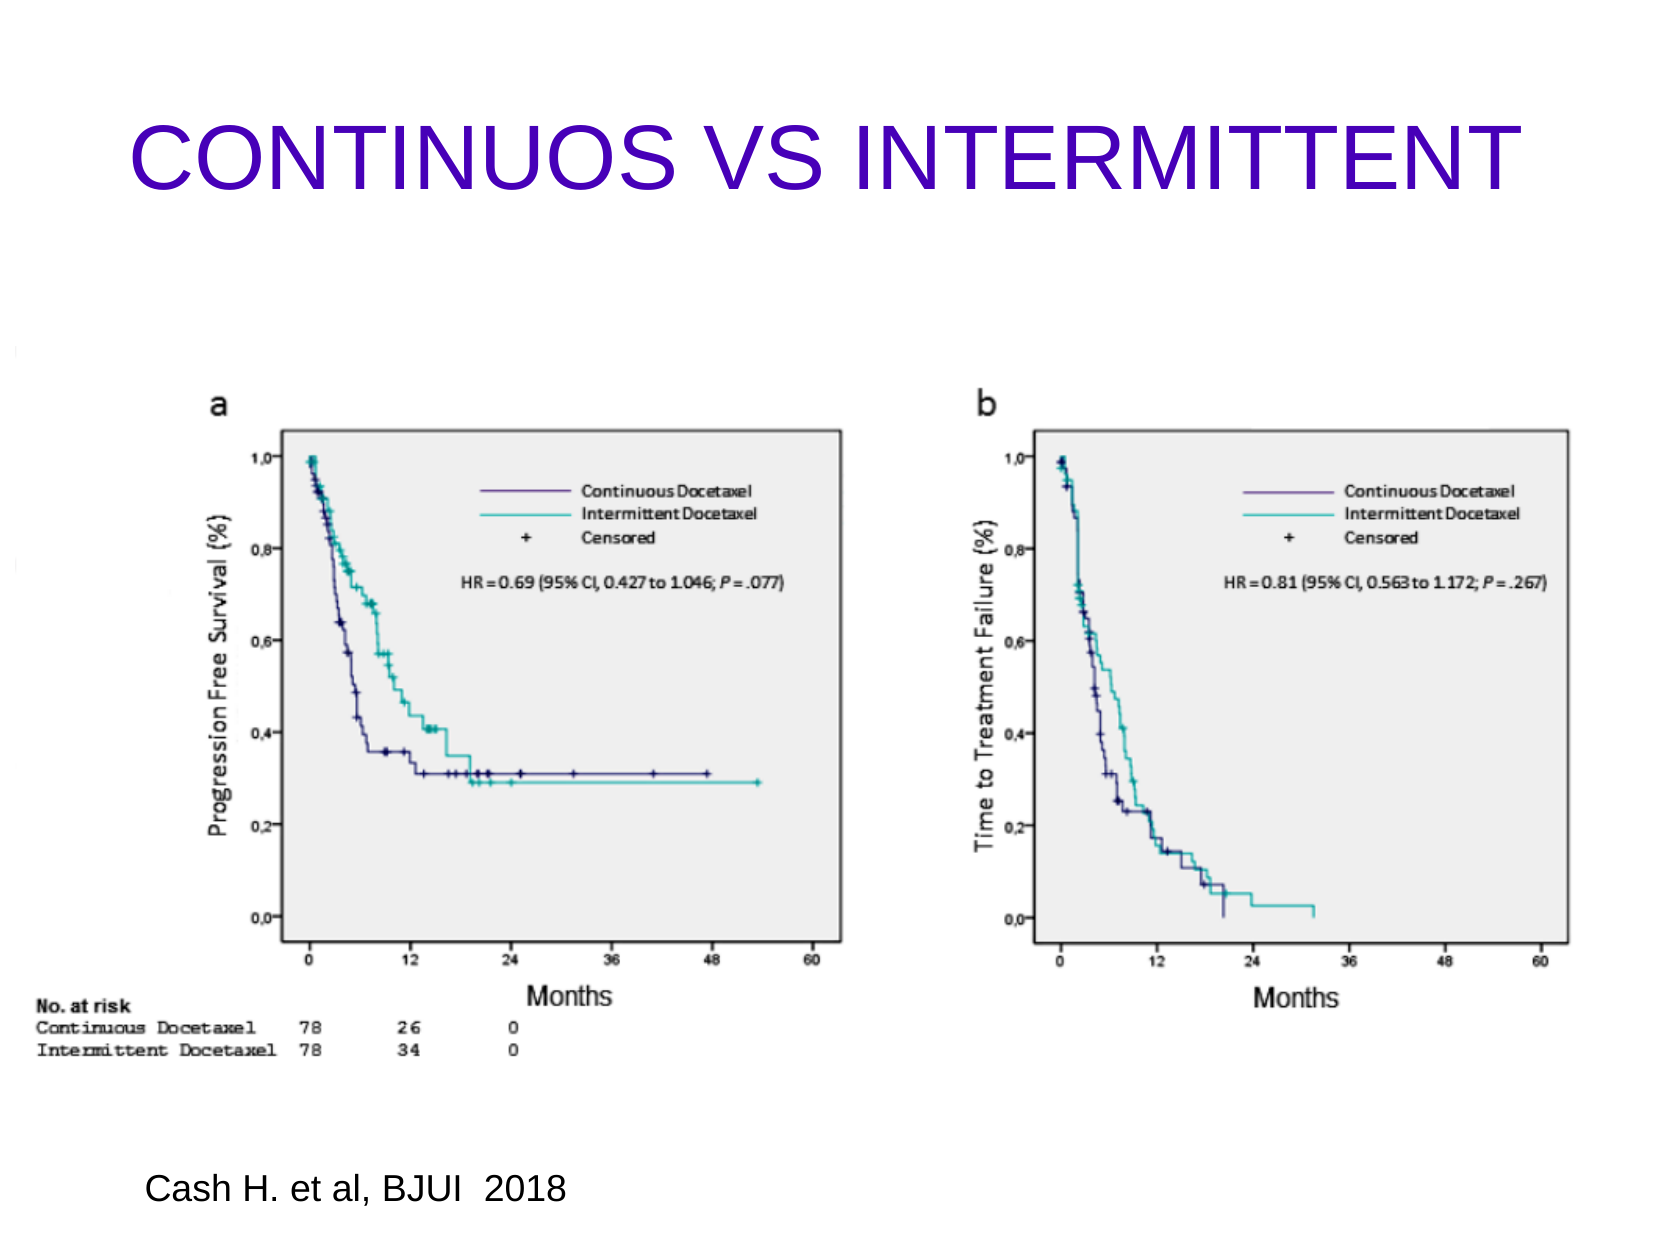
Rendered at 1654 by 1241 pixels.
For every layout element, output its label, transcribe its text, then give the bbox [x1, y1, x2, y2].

title CONTINUOS VS INTERMITTENT [82, 49, 1571, 257]
picture [15, 346, 1619, 1075]
text_box Cash H. et al, BJUI 2018 [129, 1159, 681, 1217]
